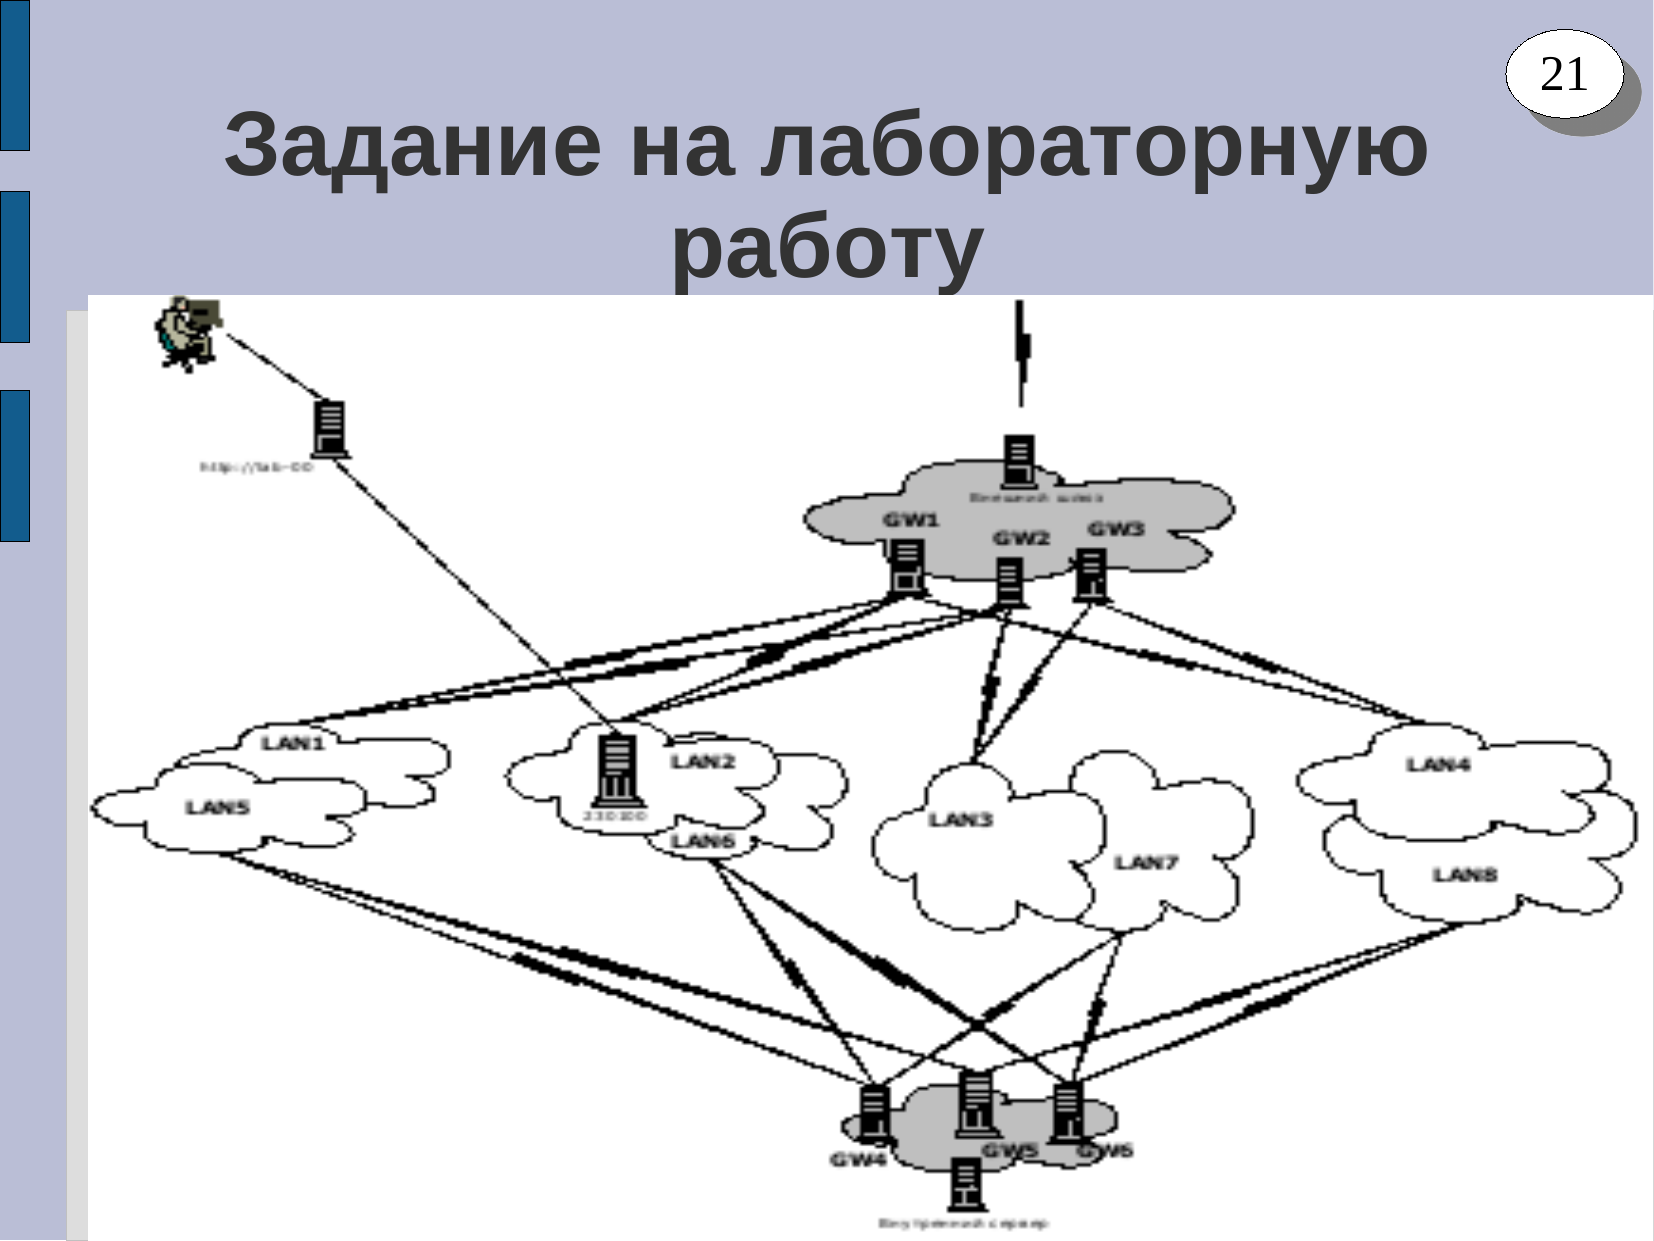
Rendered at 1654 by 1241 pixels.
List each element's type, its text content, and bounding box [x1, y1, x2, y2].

title Задание на лабораторную работу [121, 91, 1534, 295]
text_box 21 [1505, 29, 1625, 119]
picture [88, 295, 1654, 1241]
